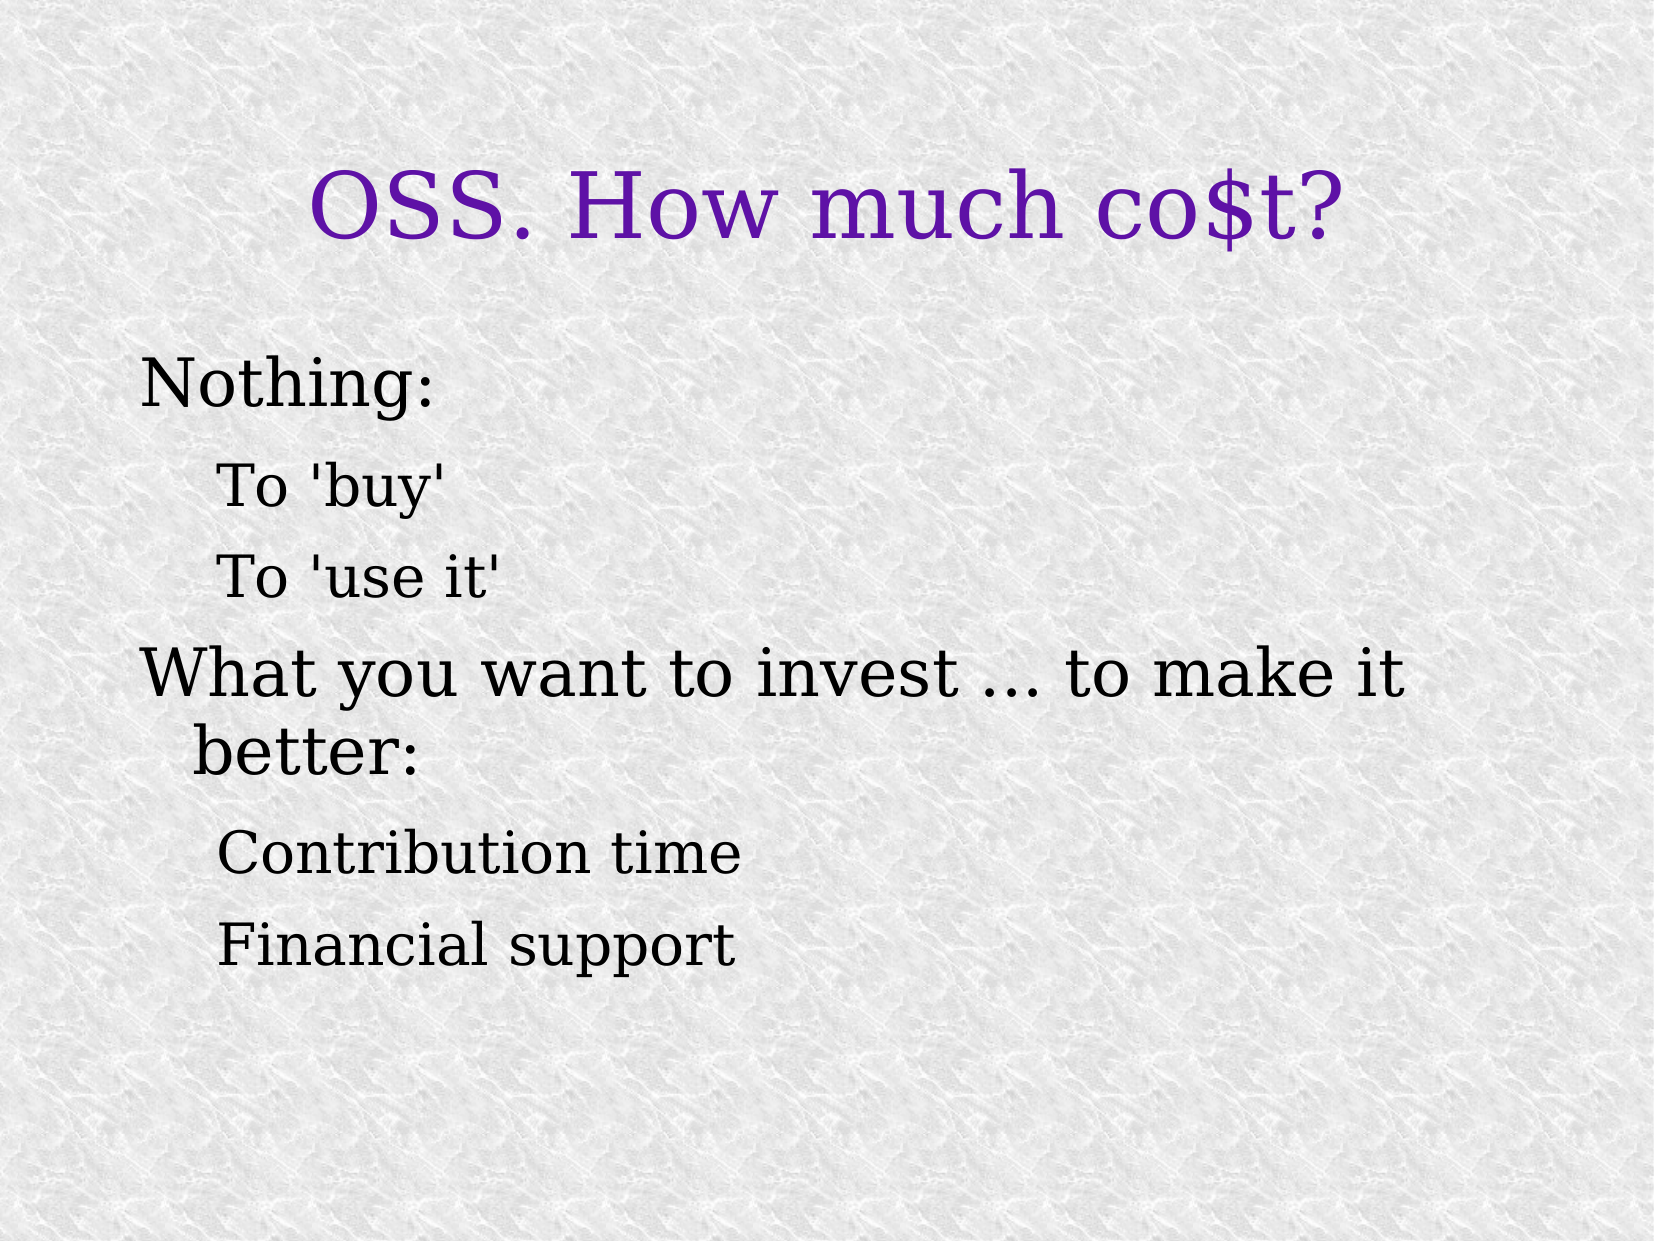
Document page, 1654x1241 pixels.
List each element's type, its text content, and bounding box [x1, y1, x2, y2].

picture [0, 0, 1654, 1241]
list Nothing: To 'buy' To 'use it' What you want to invest ... to make it better: Contribution time Financial support [121, 344, 1534, 1127]
title OSS. How much co$t? [121, 102, 1534, 311]
